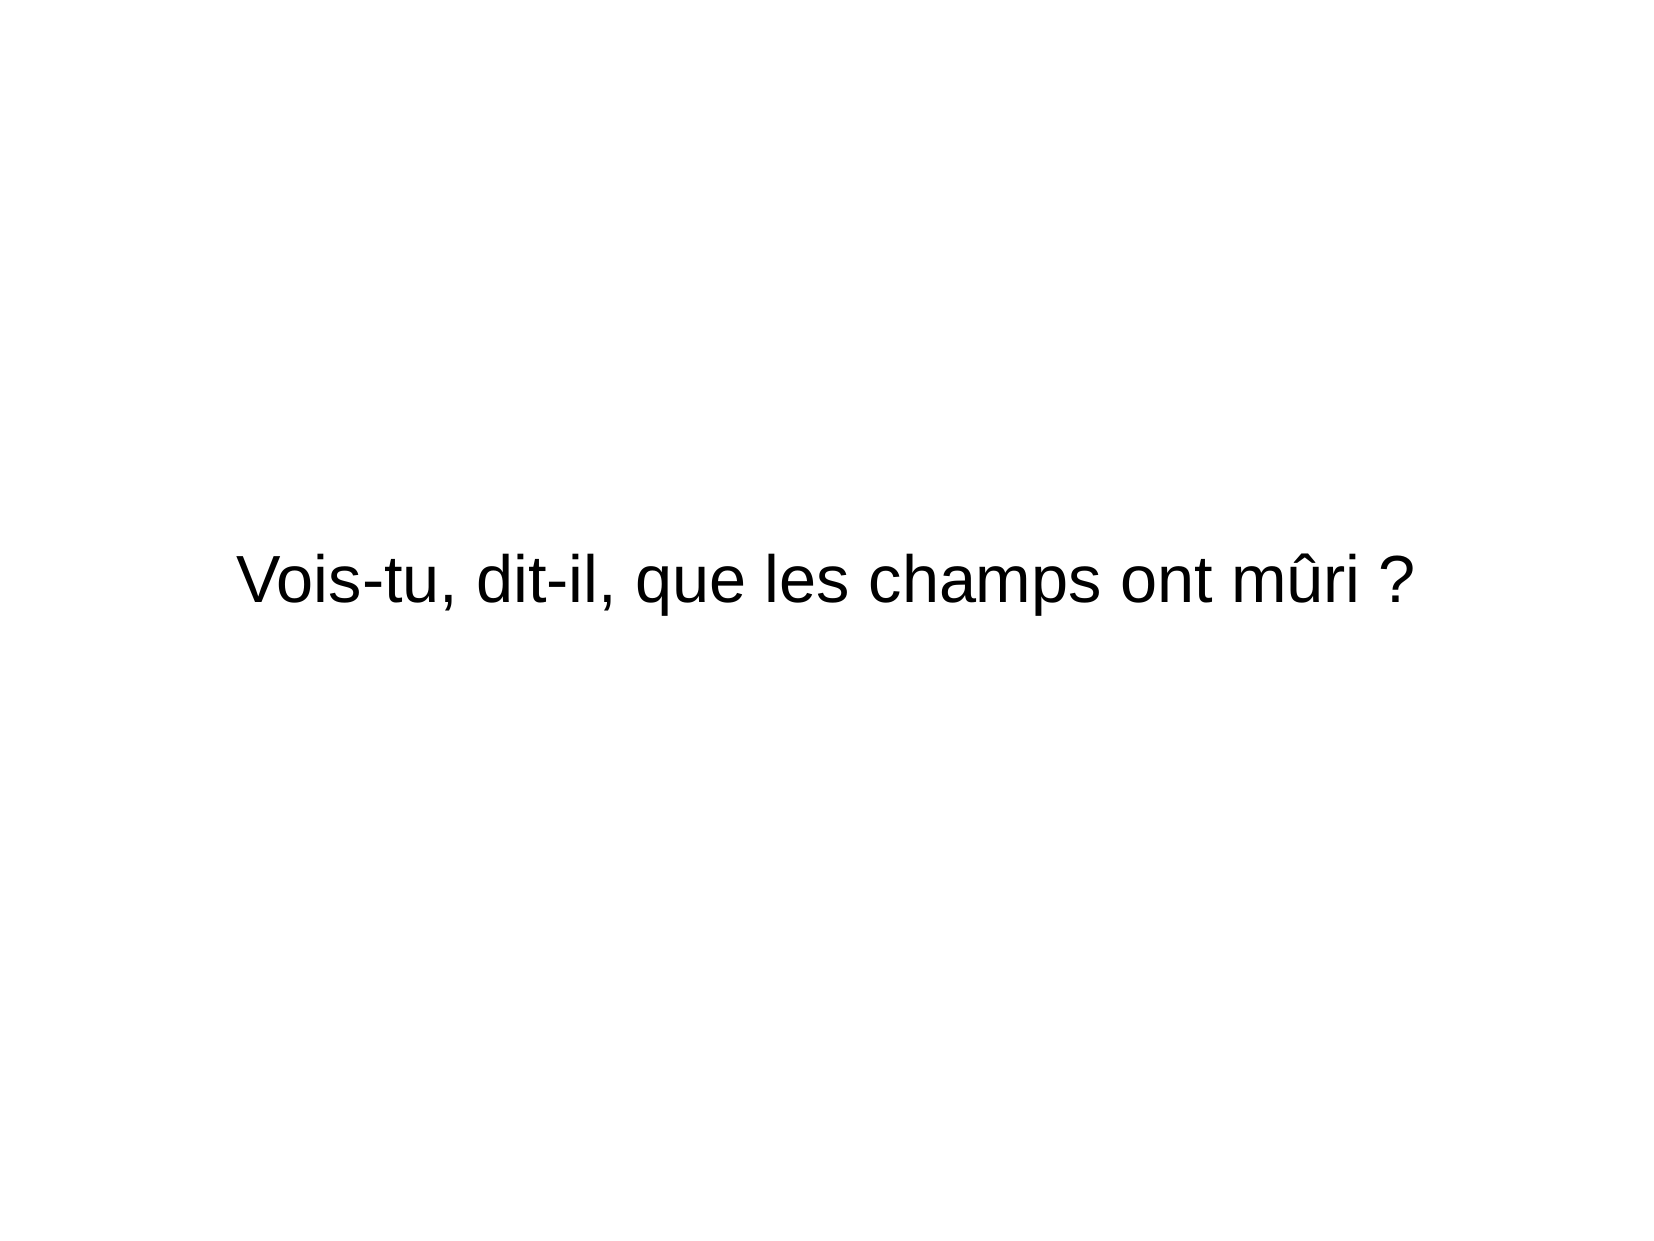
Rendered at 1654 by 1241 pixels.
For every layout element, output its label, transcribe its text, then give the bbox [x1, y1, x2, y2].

subtitle Vois-tu, dit-il, que les champs ont mûri ? [82, 56, 1571, 1102]
